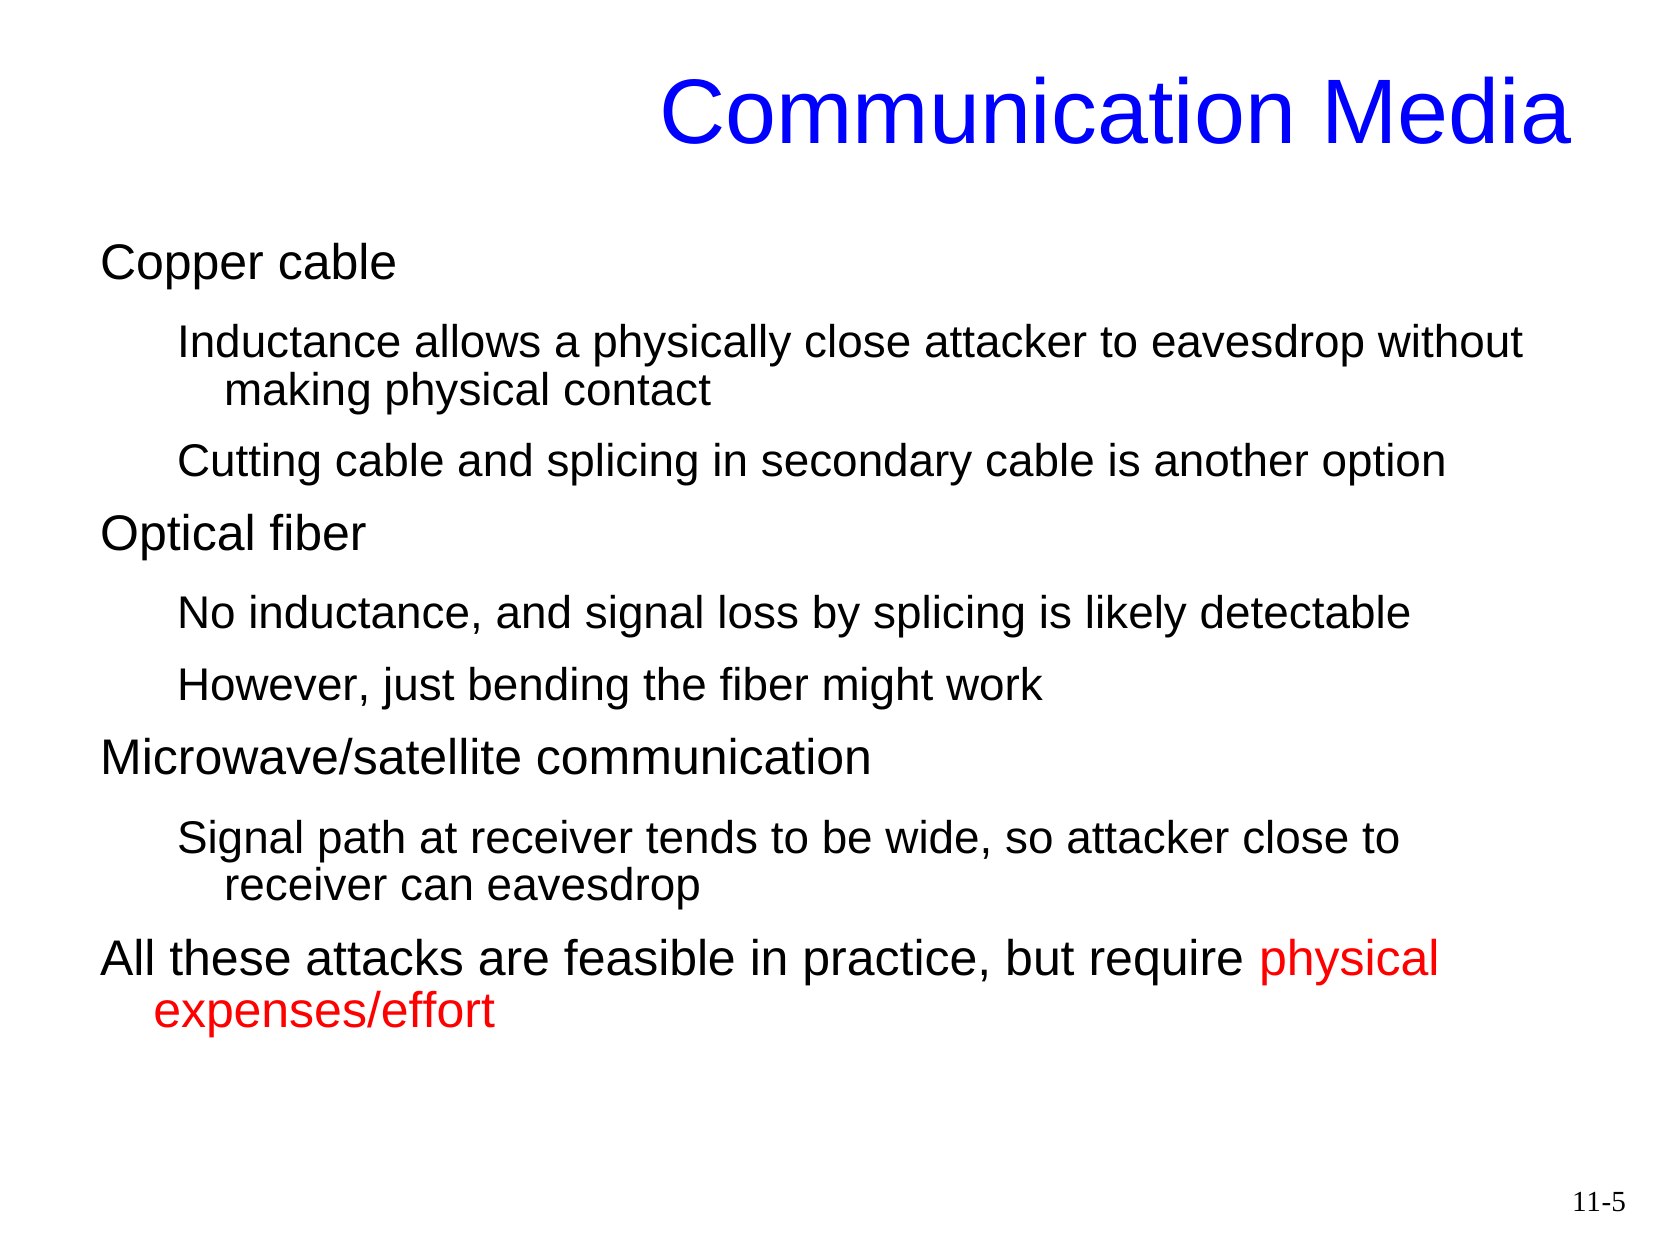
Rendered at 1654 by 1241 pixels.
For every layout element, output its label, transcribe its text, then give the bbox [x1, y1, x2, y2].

title Communication Media [84, 11, 1573, 218]
list Copper cable Inductance allows a physically close attacker to eavesdrop without making physical contact Cutting cable and splicing in secondary cable is another option Optical fiber No inductance, and signal loss by splicing is likely detectable However, just bending the fiber might work Microwave/satellite communication Signal path at receiver tends to be wide, so attacker close to receiver can eavesdrop All these attacks are feasible in practice, but require physical expenses/effort [82, 237, 1571, 1170]
